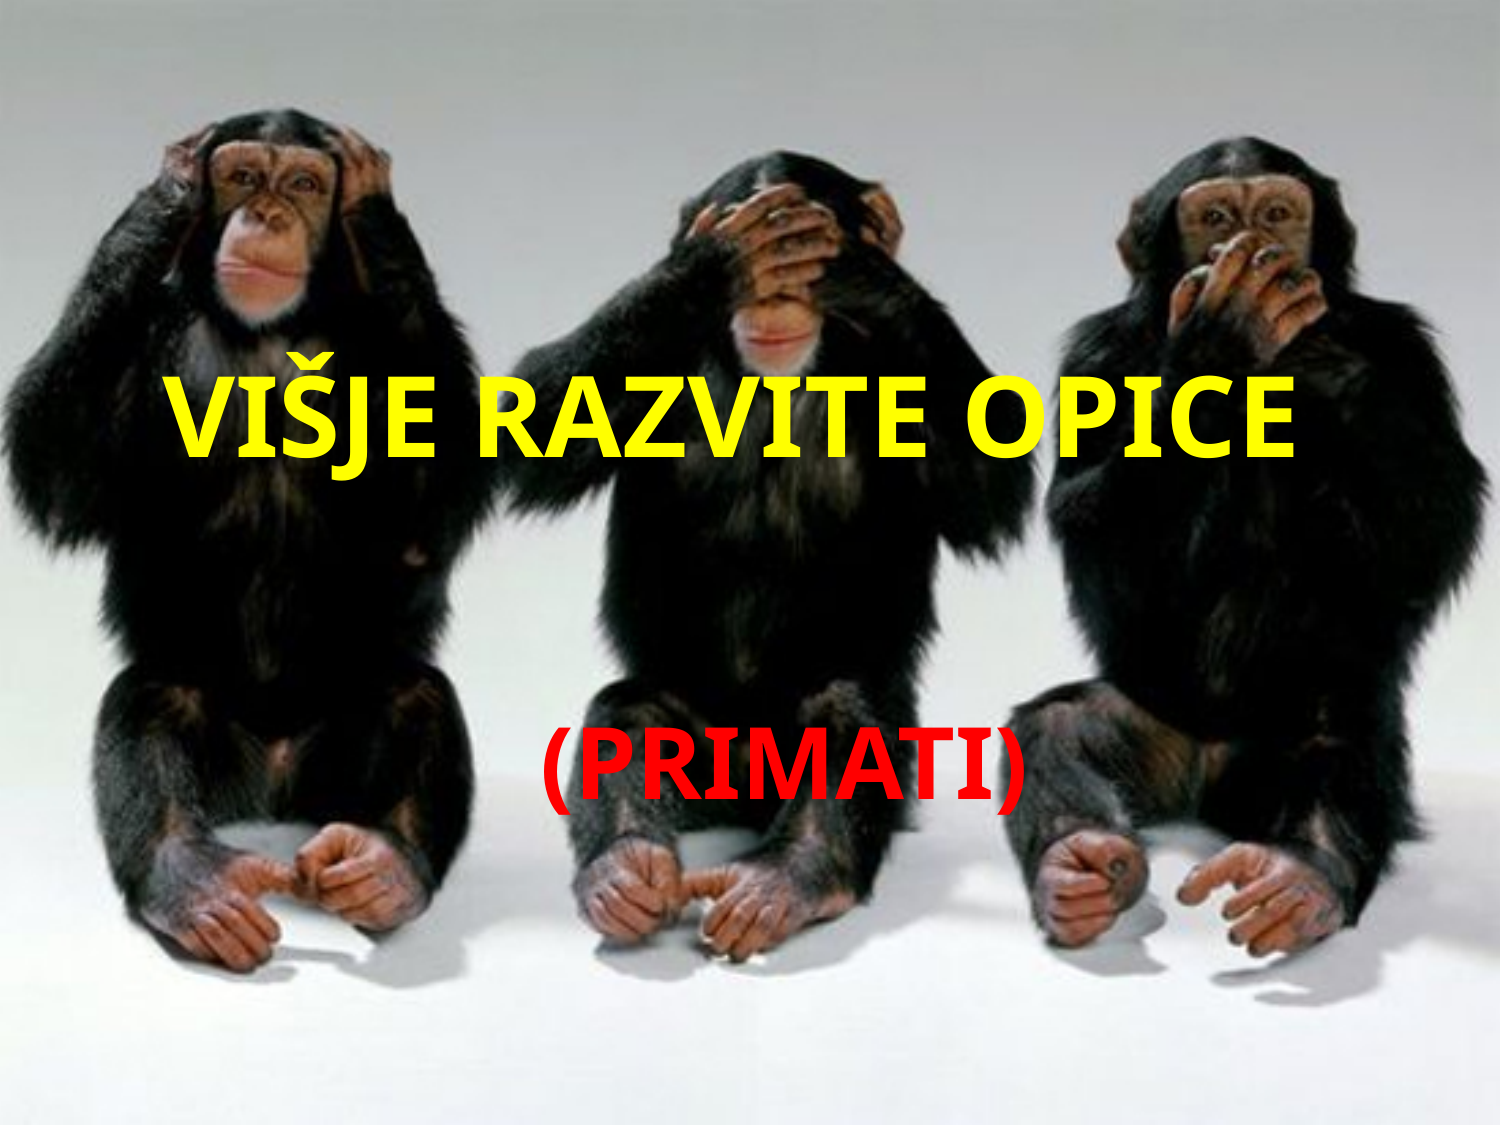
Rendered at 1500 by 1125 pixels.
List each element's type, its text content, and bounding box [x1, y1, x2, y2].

text_box VIŠJE RAZVITE OPICE [88, 337, 1375, 641]
subtitle [225, 641, 1275, 925]
text_box (PRIMATI) [525, 692, 985, 833]
picture [0, 0, 1500, 1125]
